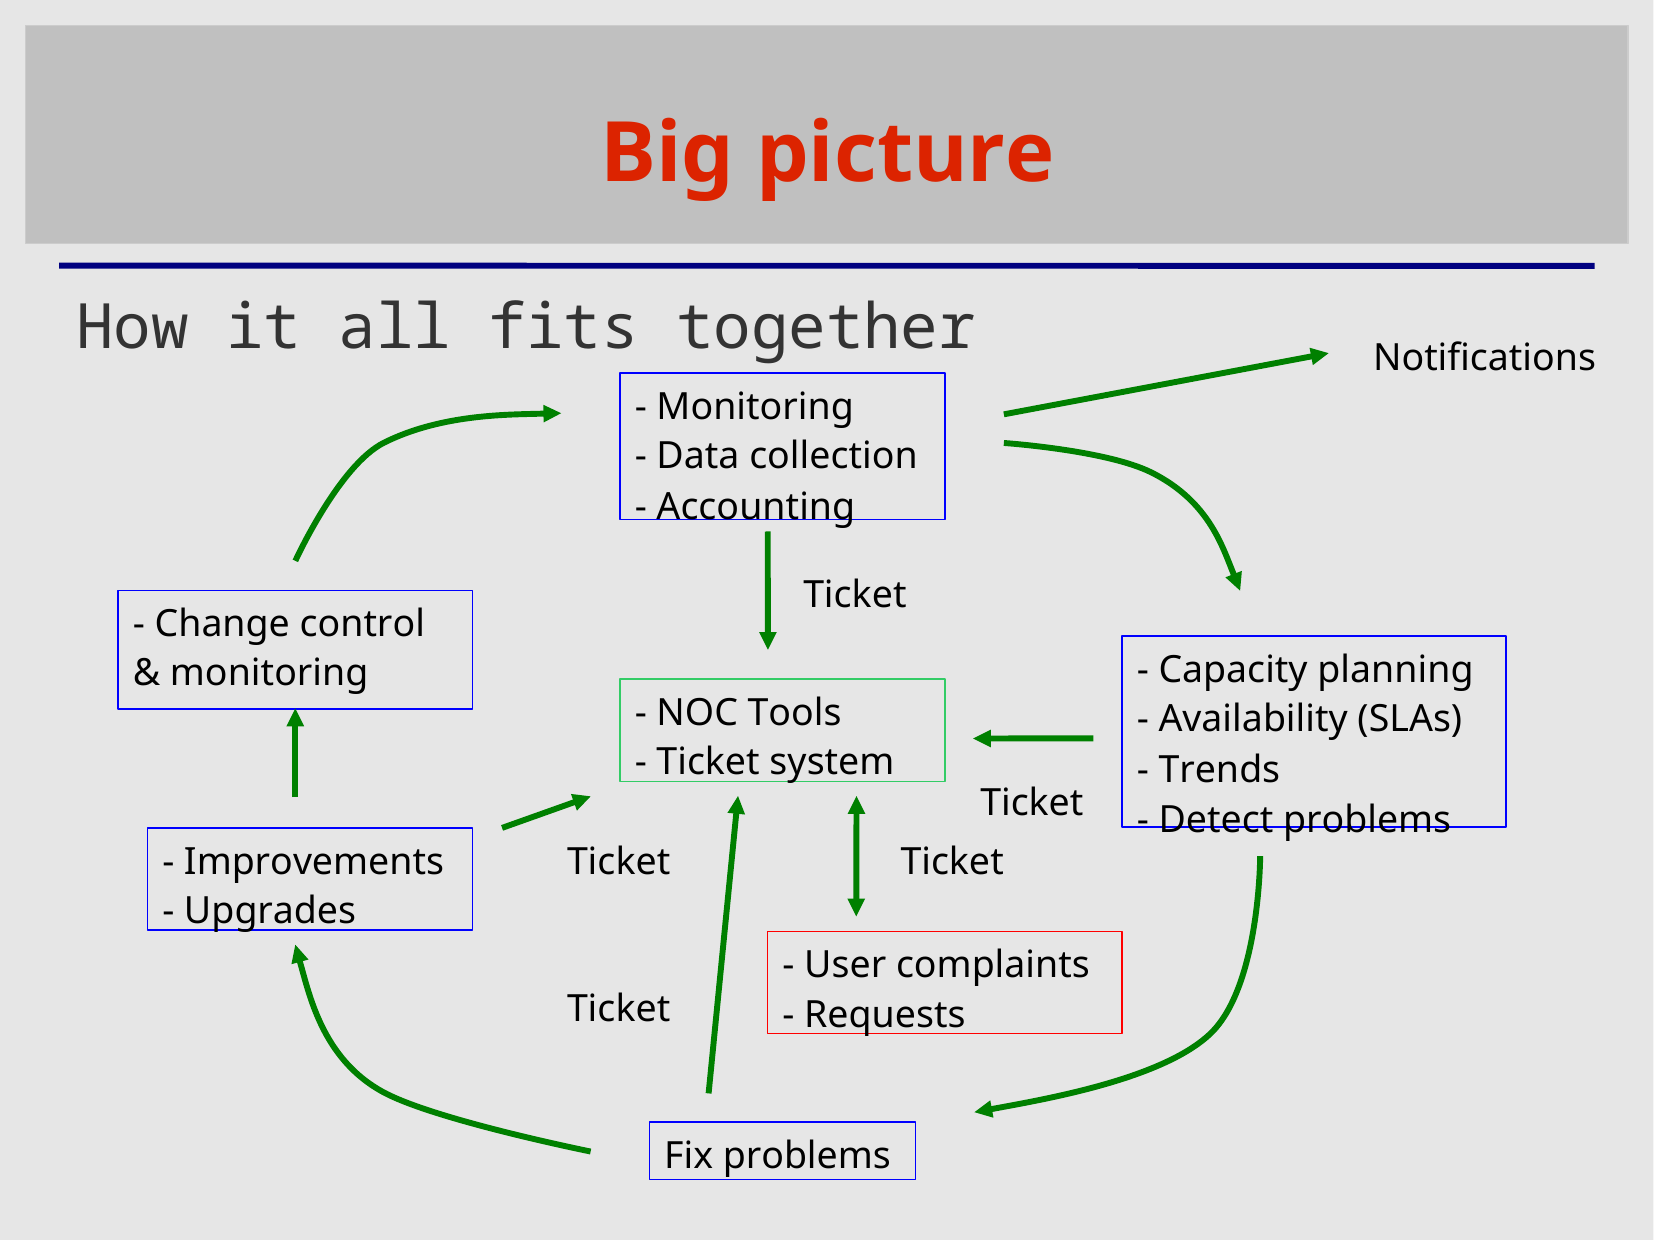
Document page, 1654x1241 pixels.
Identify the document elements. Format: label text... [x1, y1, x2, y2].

text_box - User complaints - Requests [767, 931, 1123, 1034]
text_box - Change control & monitoring [118, 590, 473, 709]
text_box Notifications [1358, 324, 1625, 383]
text_box Ticket [965, 768, 1123, 827]
text_box - Capacity planning - Availability (SLAs)‏ - Trends - Detect problems [1122, 635, 1506, 827]
text_box - Improvements - Upgrades [147, 828, 473, 931]
text_box Ticket [788, 560, 946, 619]
list How it all fits together [59, 283, 1595, 361]
text_box - Monitoring - Data collection - Accounting [620, 373, 945, 520]
text_box - NOC Tools - Ticket system [620, 679, 945, 782]
text_box Ticket [552, 828, 709, 886]
title Big picture [121, 46, 1534, 254]
text_box Fix problems [649, 1122, 916, 1180]
text_box Ticket [885, 828, 1043, 886]
text_box Ticket [552, 975, 709, 1034]
